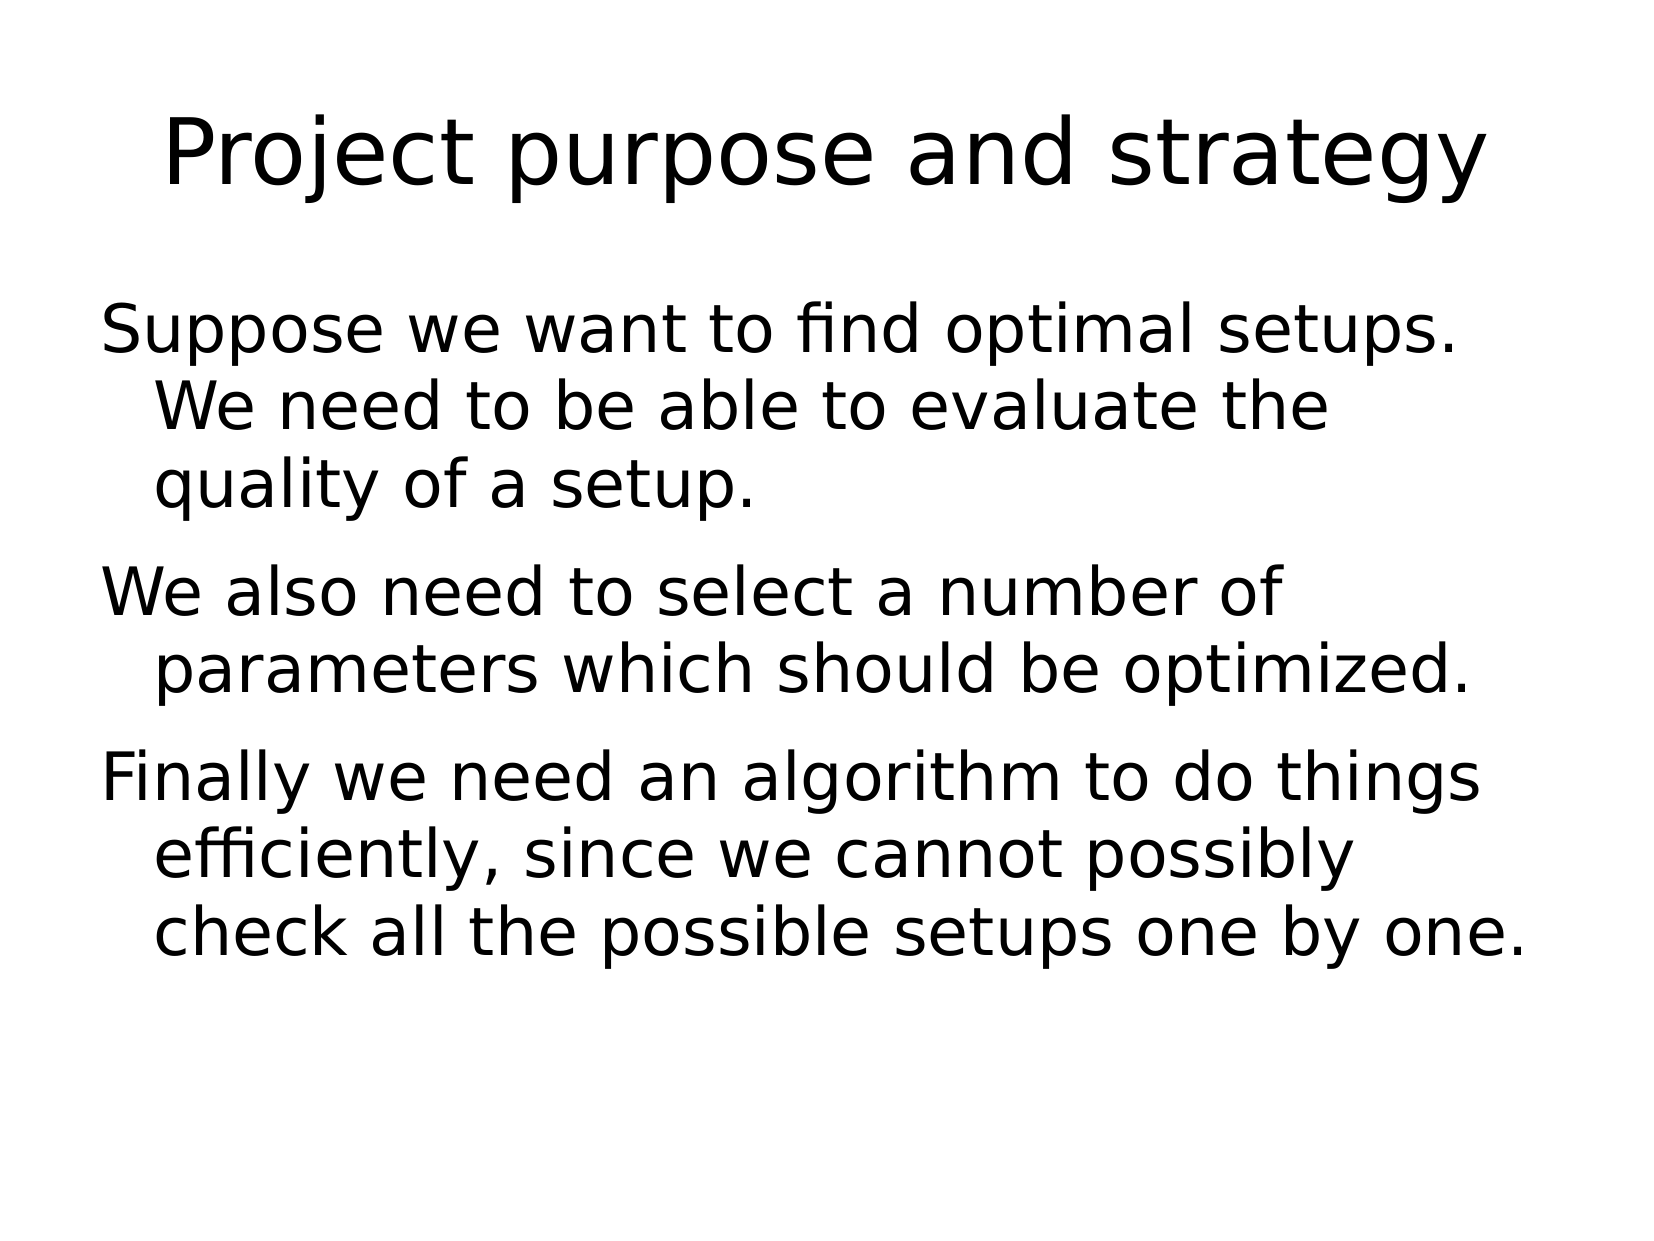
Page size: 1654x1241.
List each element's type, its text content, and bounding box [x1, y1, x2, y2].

list Suppose we want to find optimal setups. We need to be able to evaluate the quality of a setup. We also need to select a number of parameters which should be optimized. Finally we need an algorithm to do things efficiently, since we cannot possibly check all the possible setups one by one. [82, 290, 1571, 1094]
title Project purpose and strategy [82, 56, 1571, 250]
